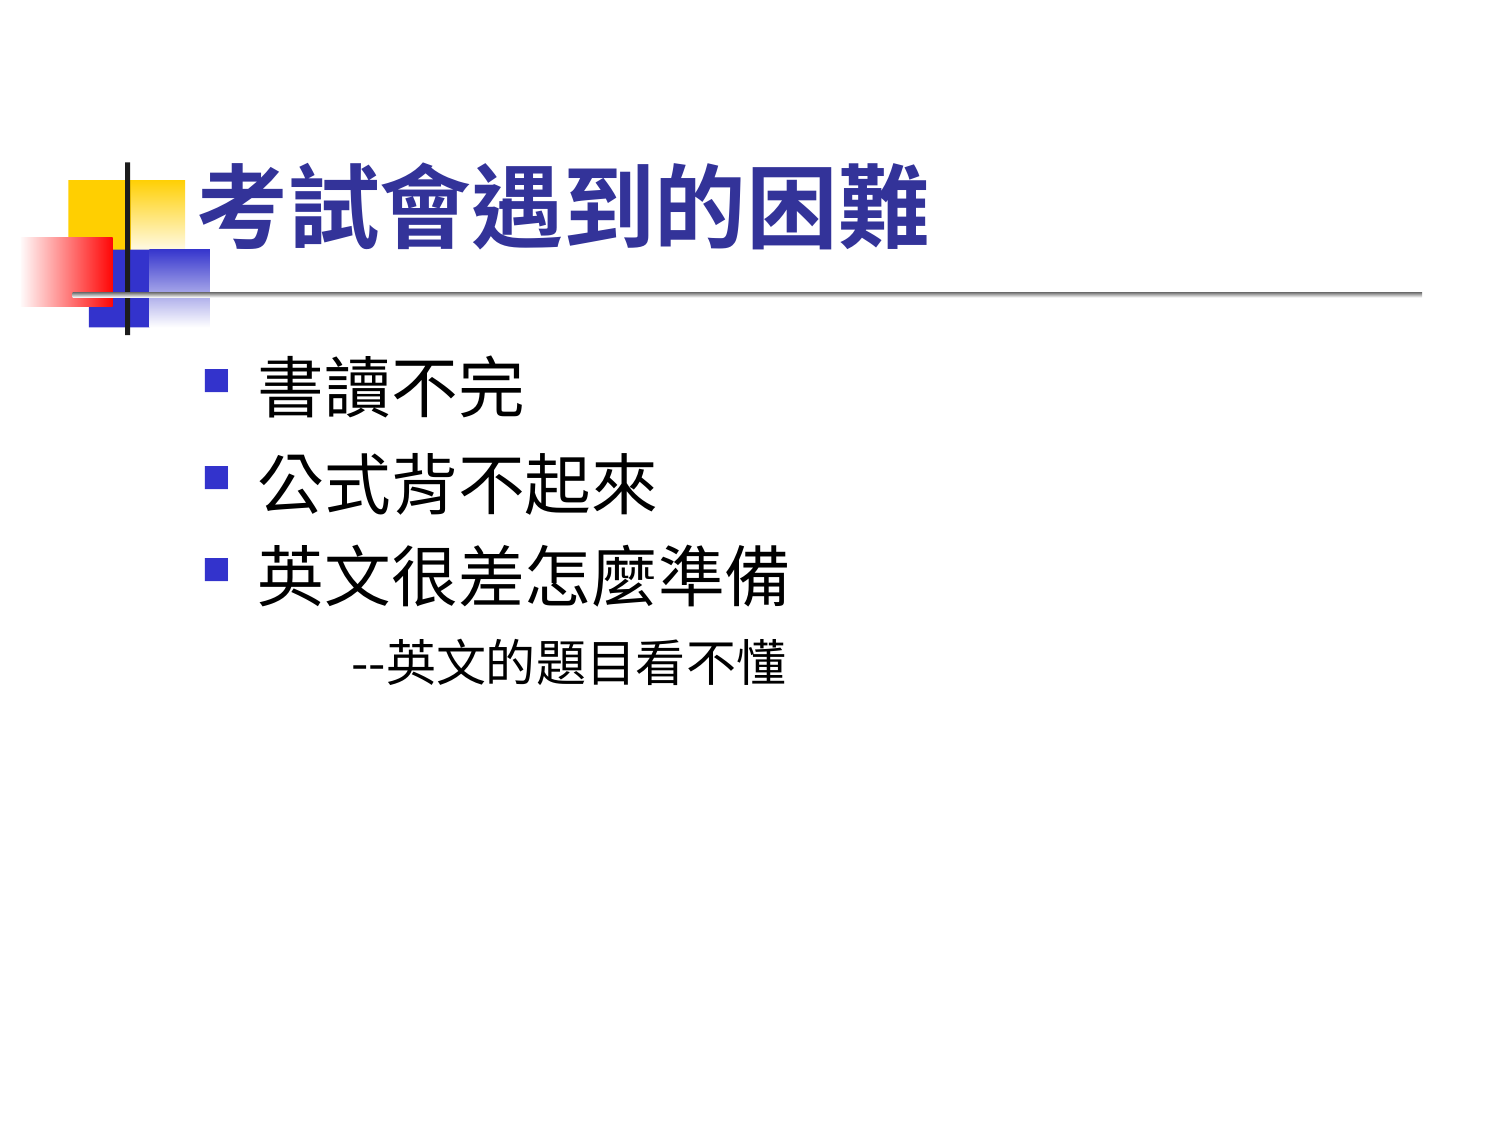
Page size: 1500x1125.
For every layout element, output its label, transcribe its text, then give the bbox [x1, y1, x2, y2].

list 書讀不完 公式背不起來 英文很差怎麼準備 --英文的題目看不懂 [193, 331, 1469, 1007]
title 考試會遇到的困難 [188, 35, 1468, 276]
